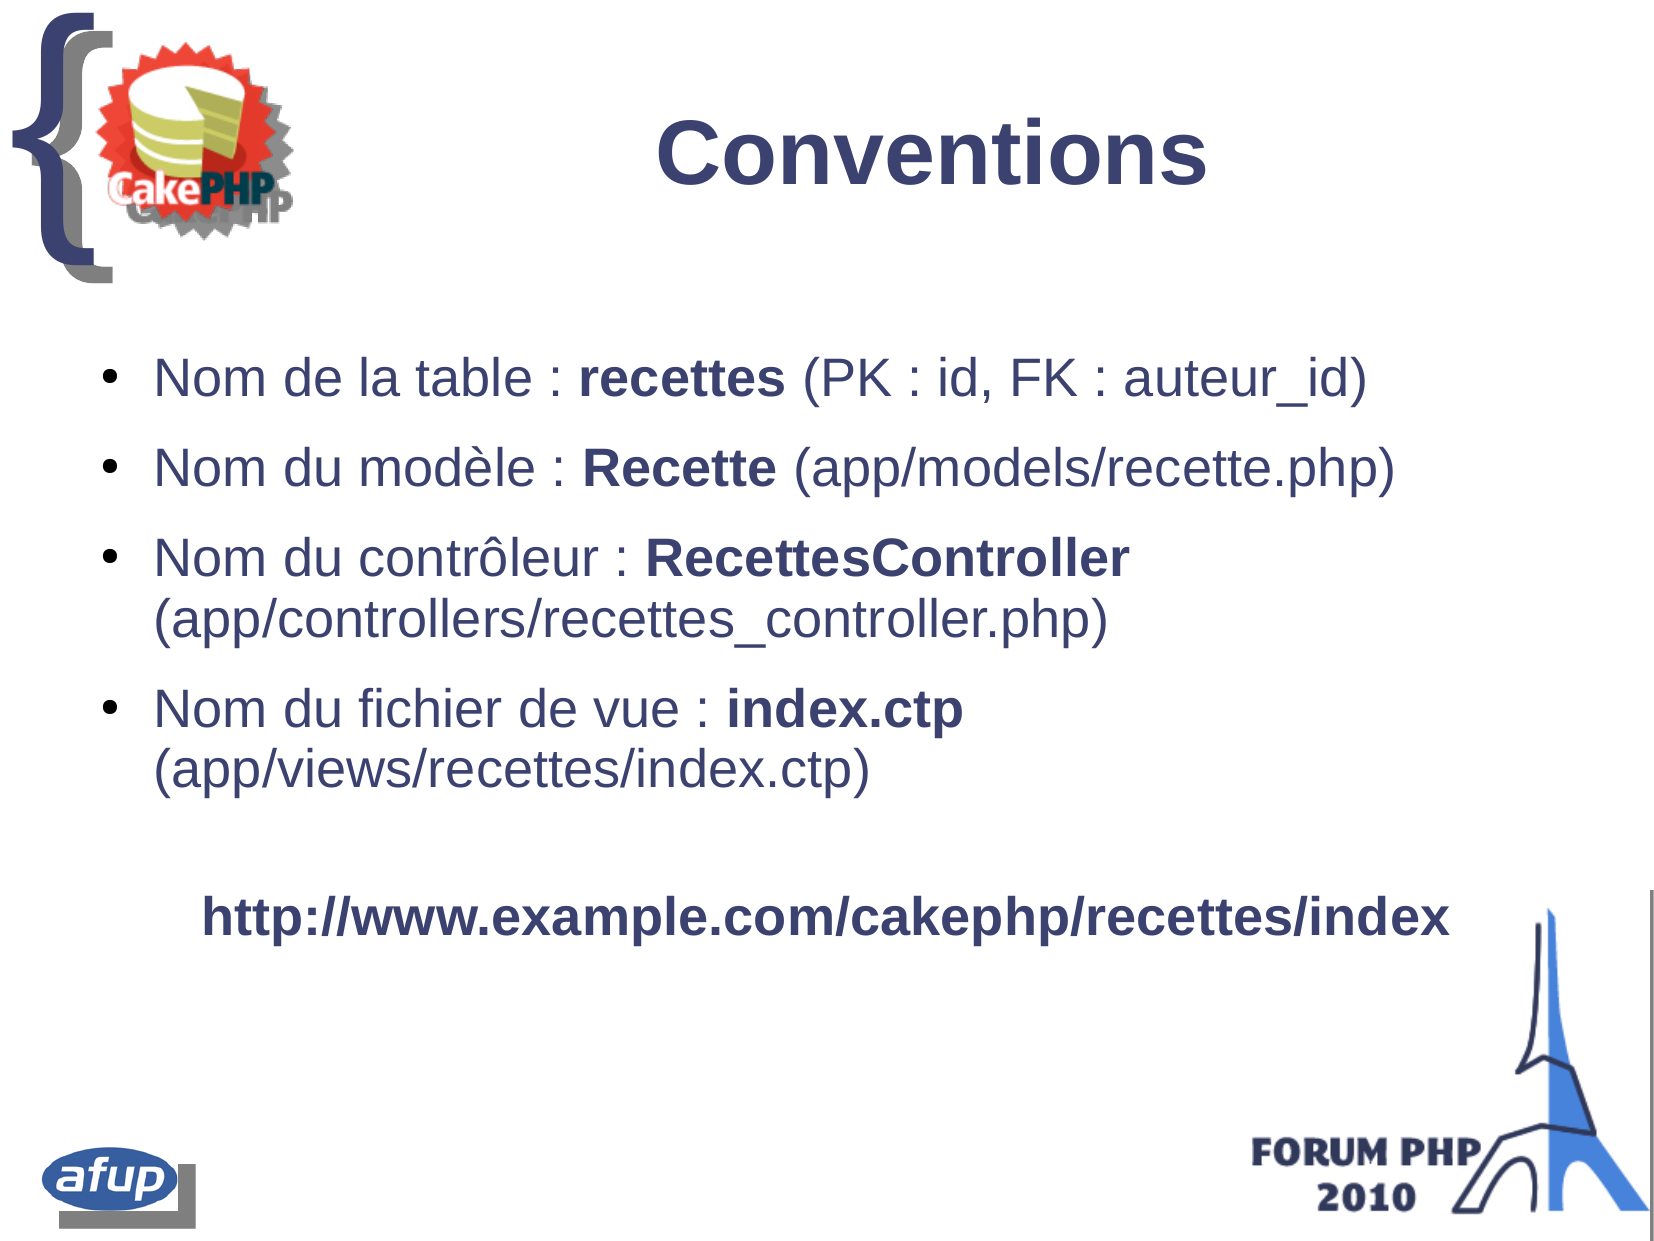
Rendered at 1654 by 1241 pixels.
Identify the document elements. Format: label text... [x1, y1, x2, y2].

list Nom de la table : recettes (PK : id, FK : auteur_id) Nom du modèle : Recette (app/models/recette.php) Nom du contrôleur : RecettesController (app/controllers/recettes_controller.php) Nom du fichier de vue : index.ctp (app/views/recettes/index.ctp) http://www.example.com/cakephp/recettes/index [82, 290, 1571, 1094]
picture [41, 1146, 178, 1211]
picture [1240, 872, 1650, 1241]
picture [88, 35, 284, 231]
title Conventions [295, 56, 1571, 250]
